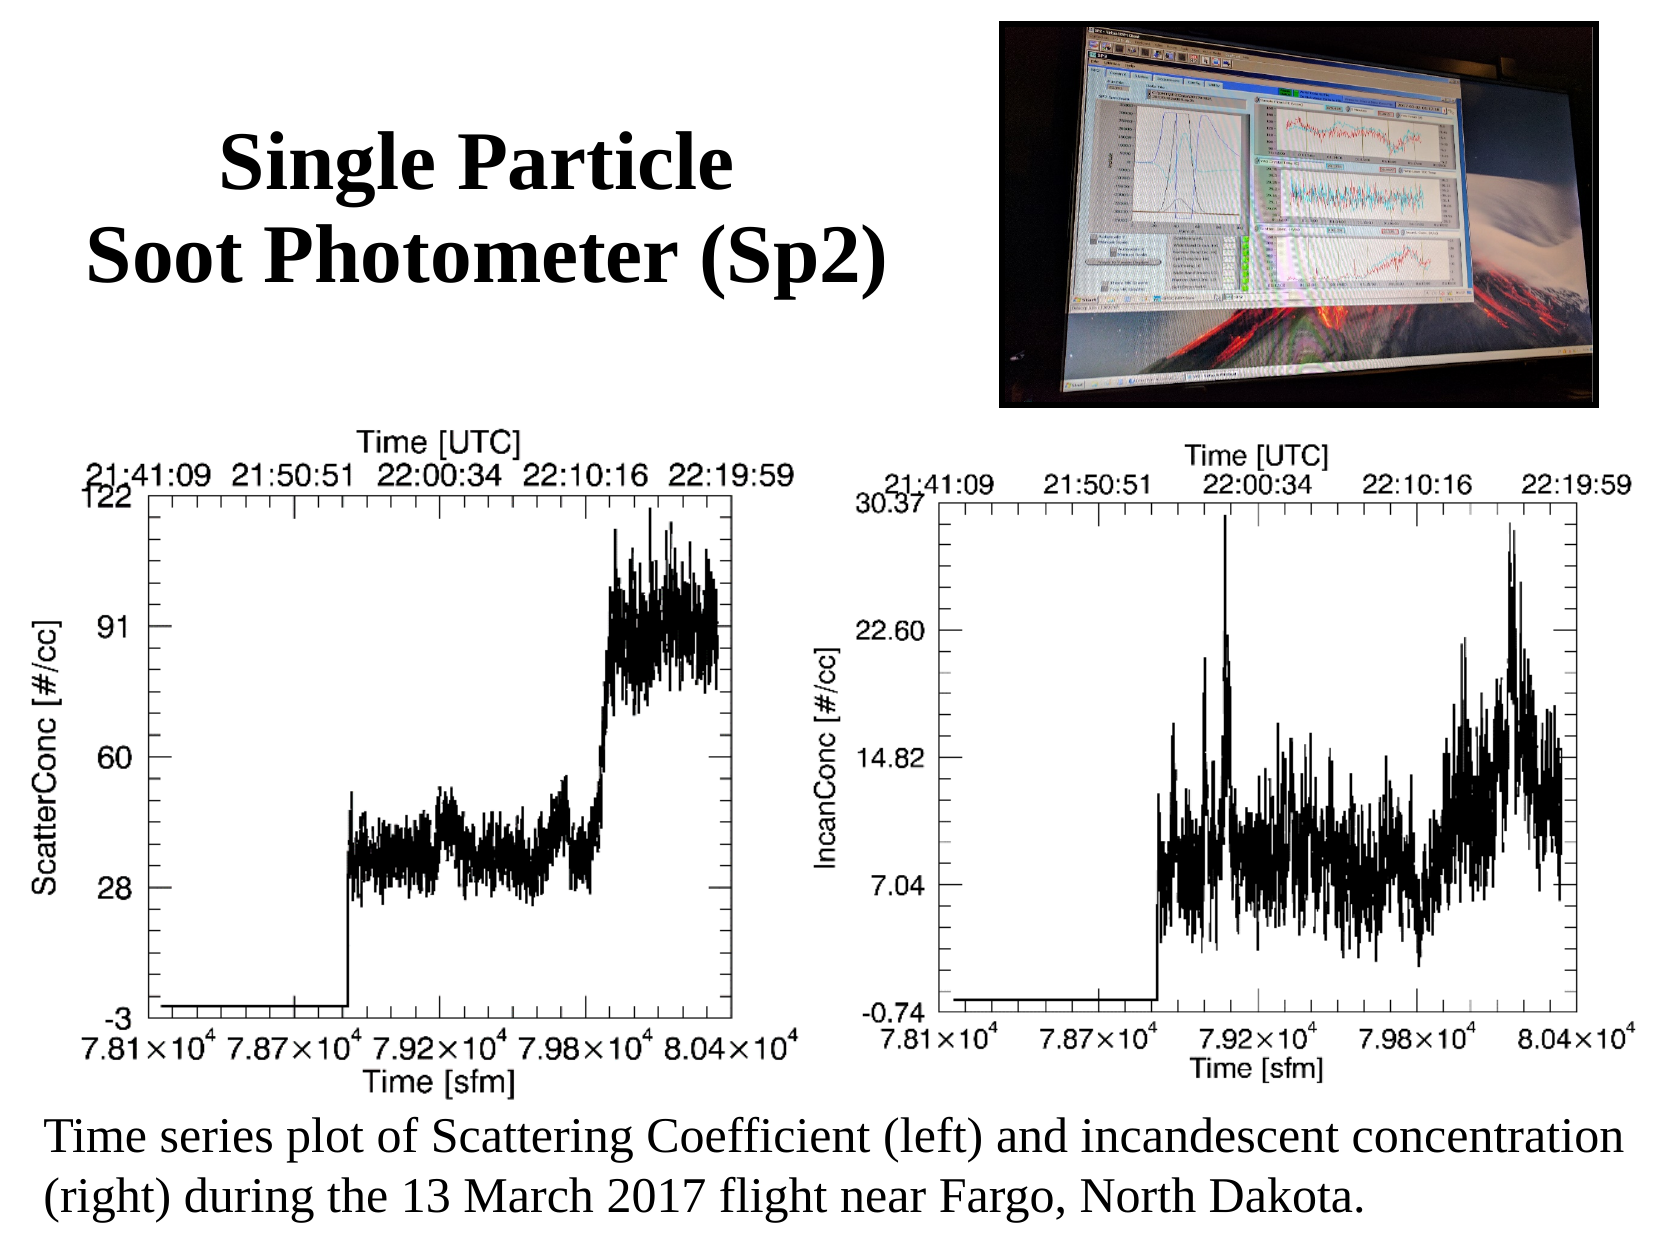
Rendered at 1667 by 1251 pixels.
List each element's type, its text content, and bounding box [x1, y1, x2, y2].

picture [3, 405, 1656, 1110]
picture [1005, 26, 1593, 402]
title Single Particle Soot Photometer (Sp2) [30, 115, 946, 301]
text_box Time series plot of Scattering Coefficient (left) and incandescent concentration (right) during the 13 March 2017 flight near Fargo, North Dakota. [30, 1095, 1651, 1230]
